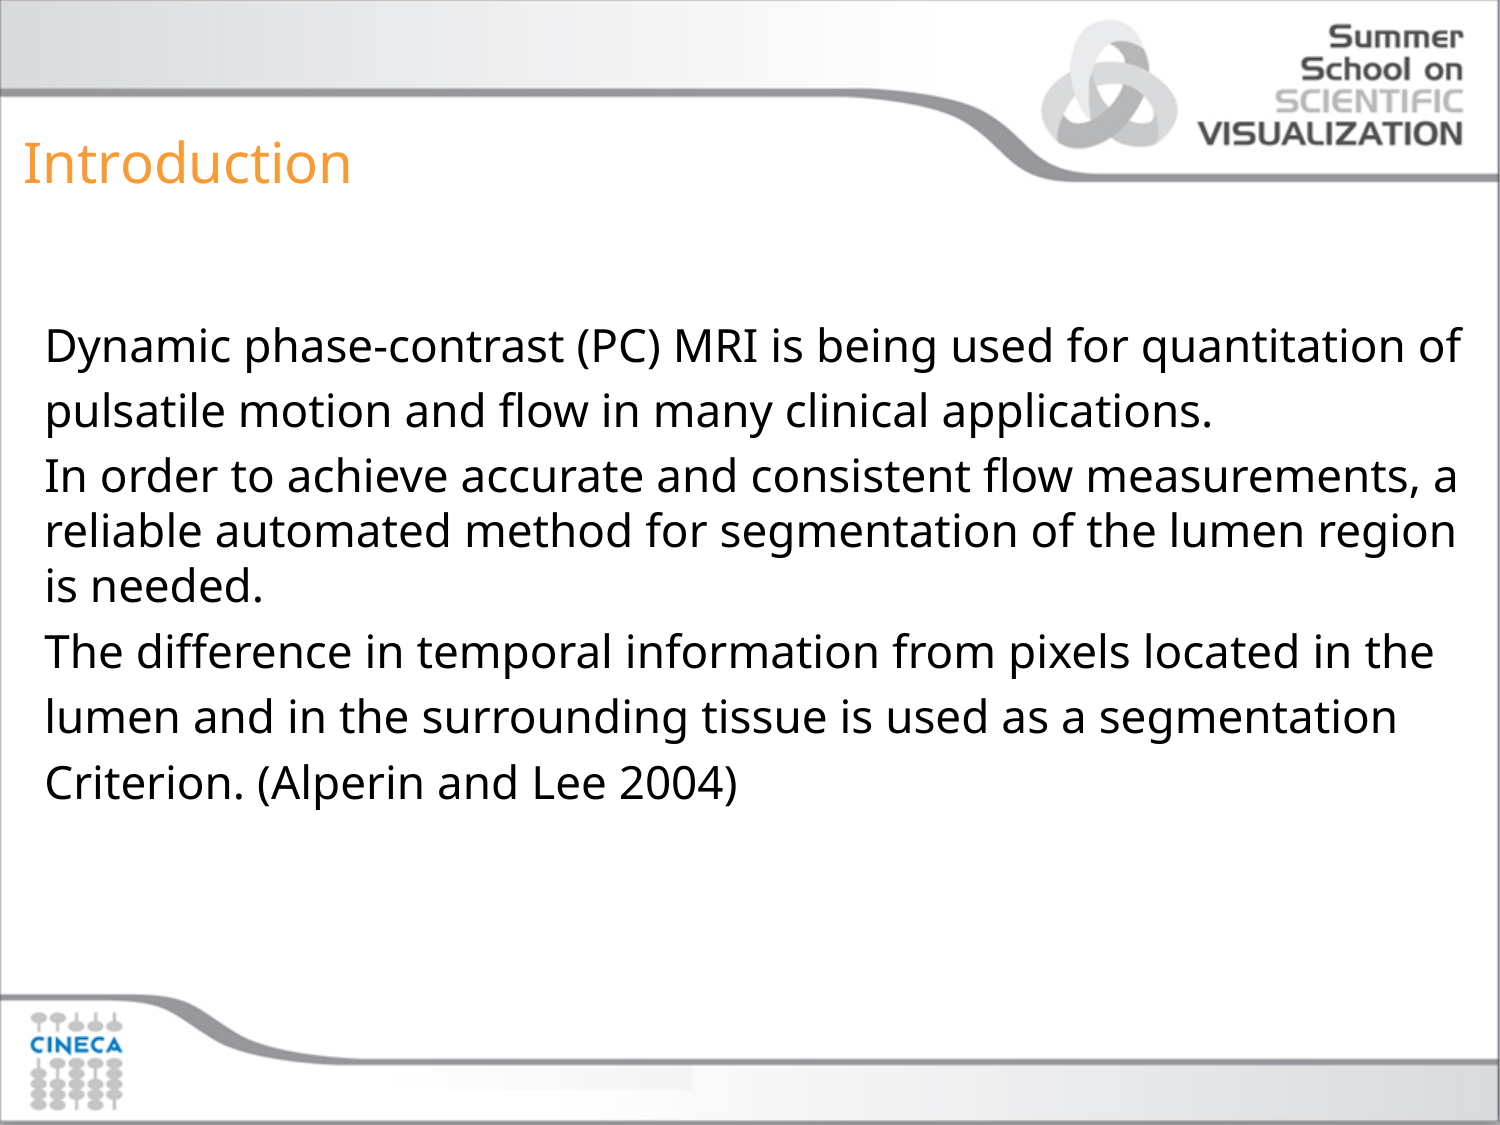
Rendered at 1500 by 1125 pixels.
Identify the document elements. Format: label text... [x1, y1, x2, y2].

list Dynamic phase-contrast (PC) MRI is being used for quantitation of pulsatile motion and flow in many clinical applications. In order to achieve accurate and consistent flow measurements, a reliable automated method for segmentation of the lumen region is needed. The difference in temporal information from pixels located in the lumen and in the surrounding tissue is used as a segmentation Criterion. (Alperin and Lee 2004) [29, 243, 1483, 1005]
picture [0, 0, 1500, 1125]
title Introduction [0, 101, 502, 220]
